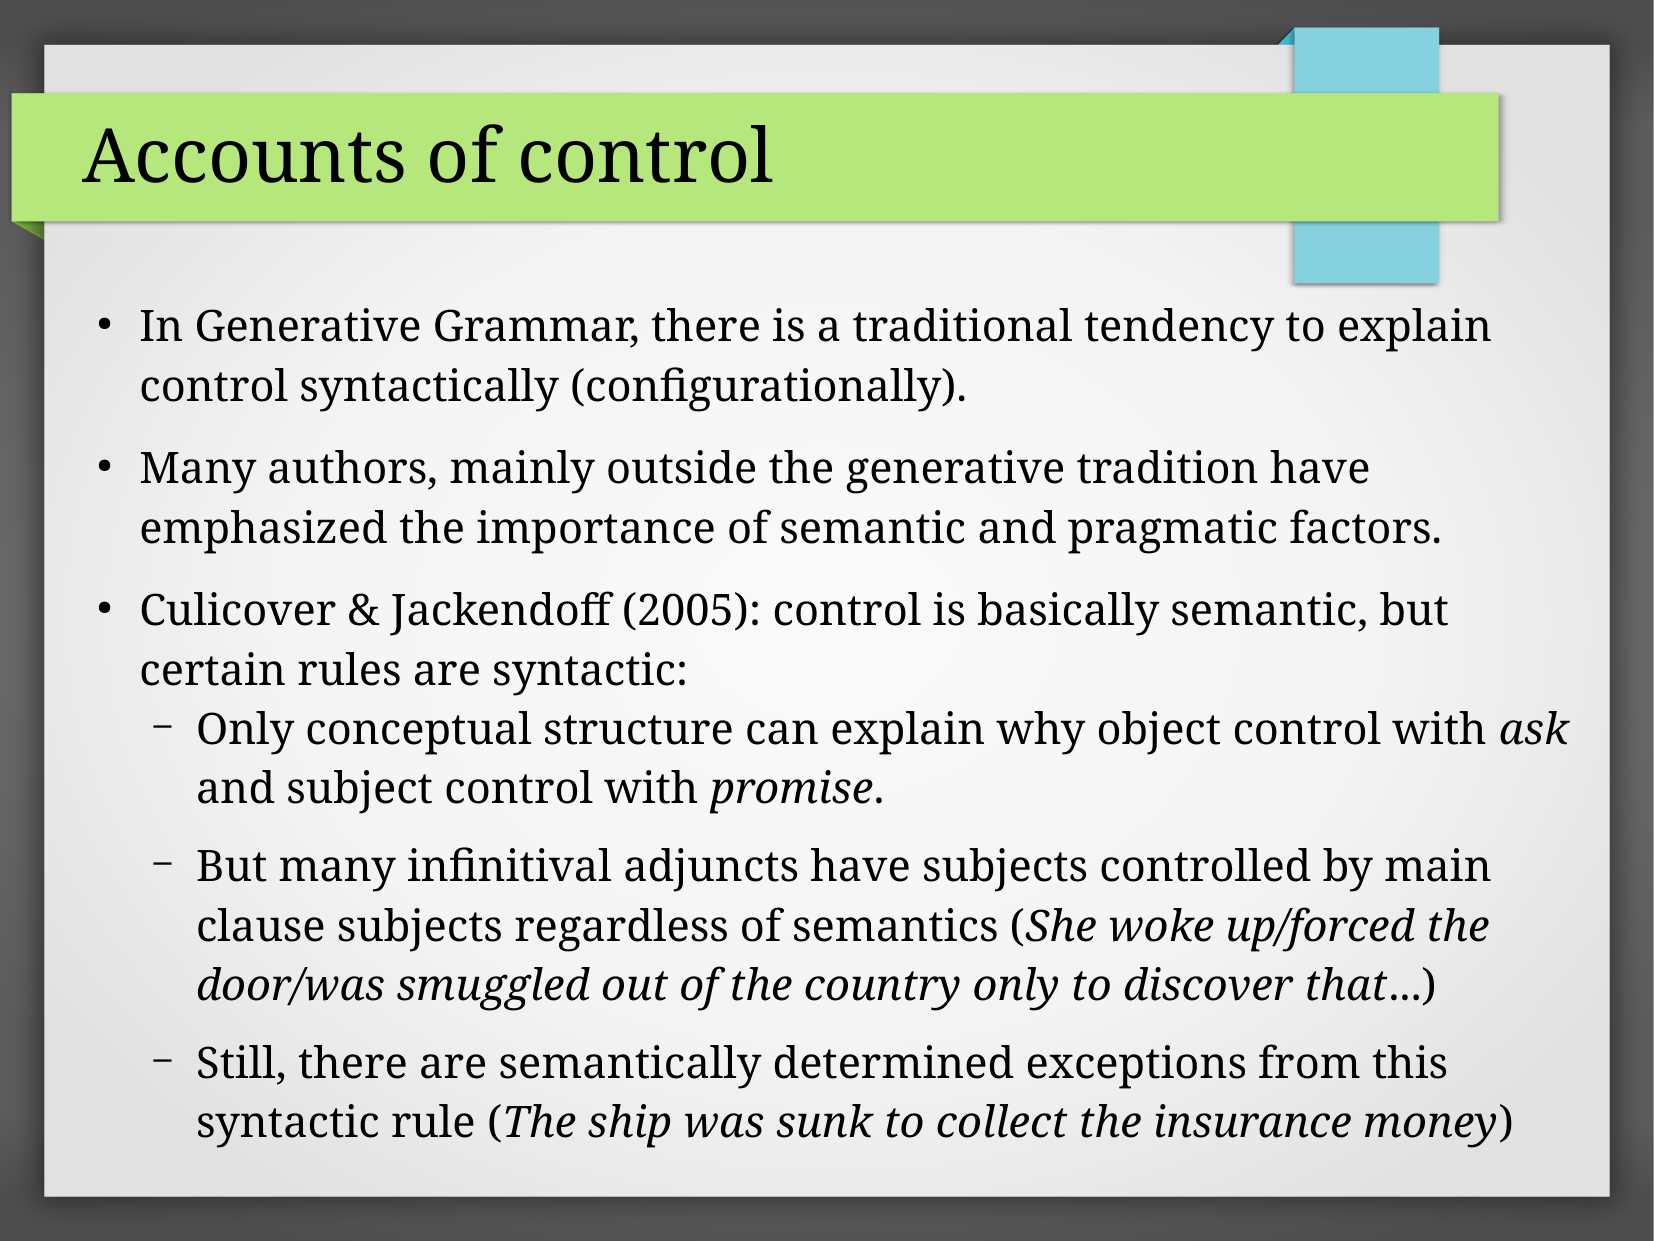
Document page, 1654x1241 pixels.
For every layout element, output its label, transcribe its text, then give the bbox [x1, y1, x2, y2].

picture [0, 0, 1654, 1241]
title Accounts of control [82, 94, 1264, 213]
list In Generative Grammar, there is a traditional tendency to explain control syntactically (configurationally). Many authors, mainly outside the generative tradition have emphasized the importance of semantic and pragmatic factors. Culicover & Jackendoff (2005): control is basically semantic, but certain rules are syntactic: Only conceptual structure can explain why object control with ask and subject control with promise. But many infinitival adjuncts have subjects controlled by main clause subjects regardless of semantics (She woke up/forced the door/was smuggled out of the country only to discover that...) Still, there are semantically determined exceptions from this syntactic rule (The ship was sunk to collect the insurance money) [82, 295, 1571, 1158]
